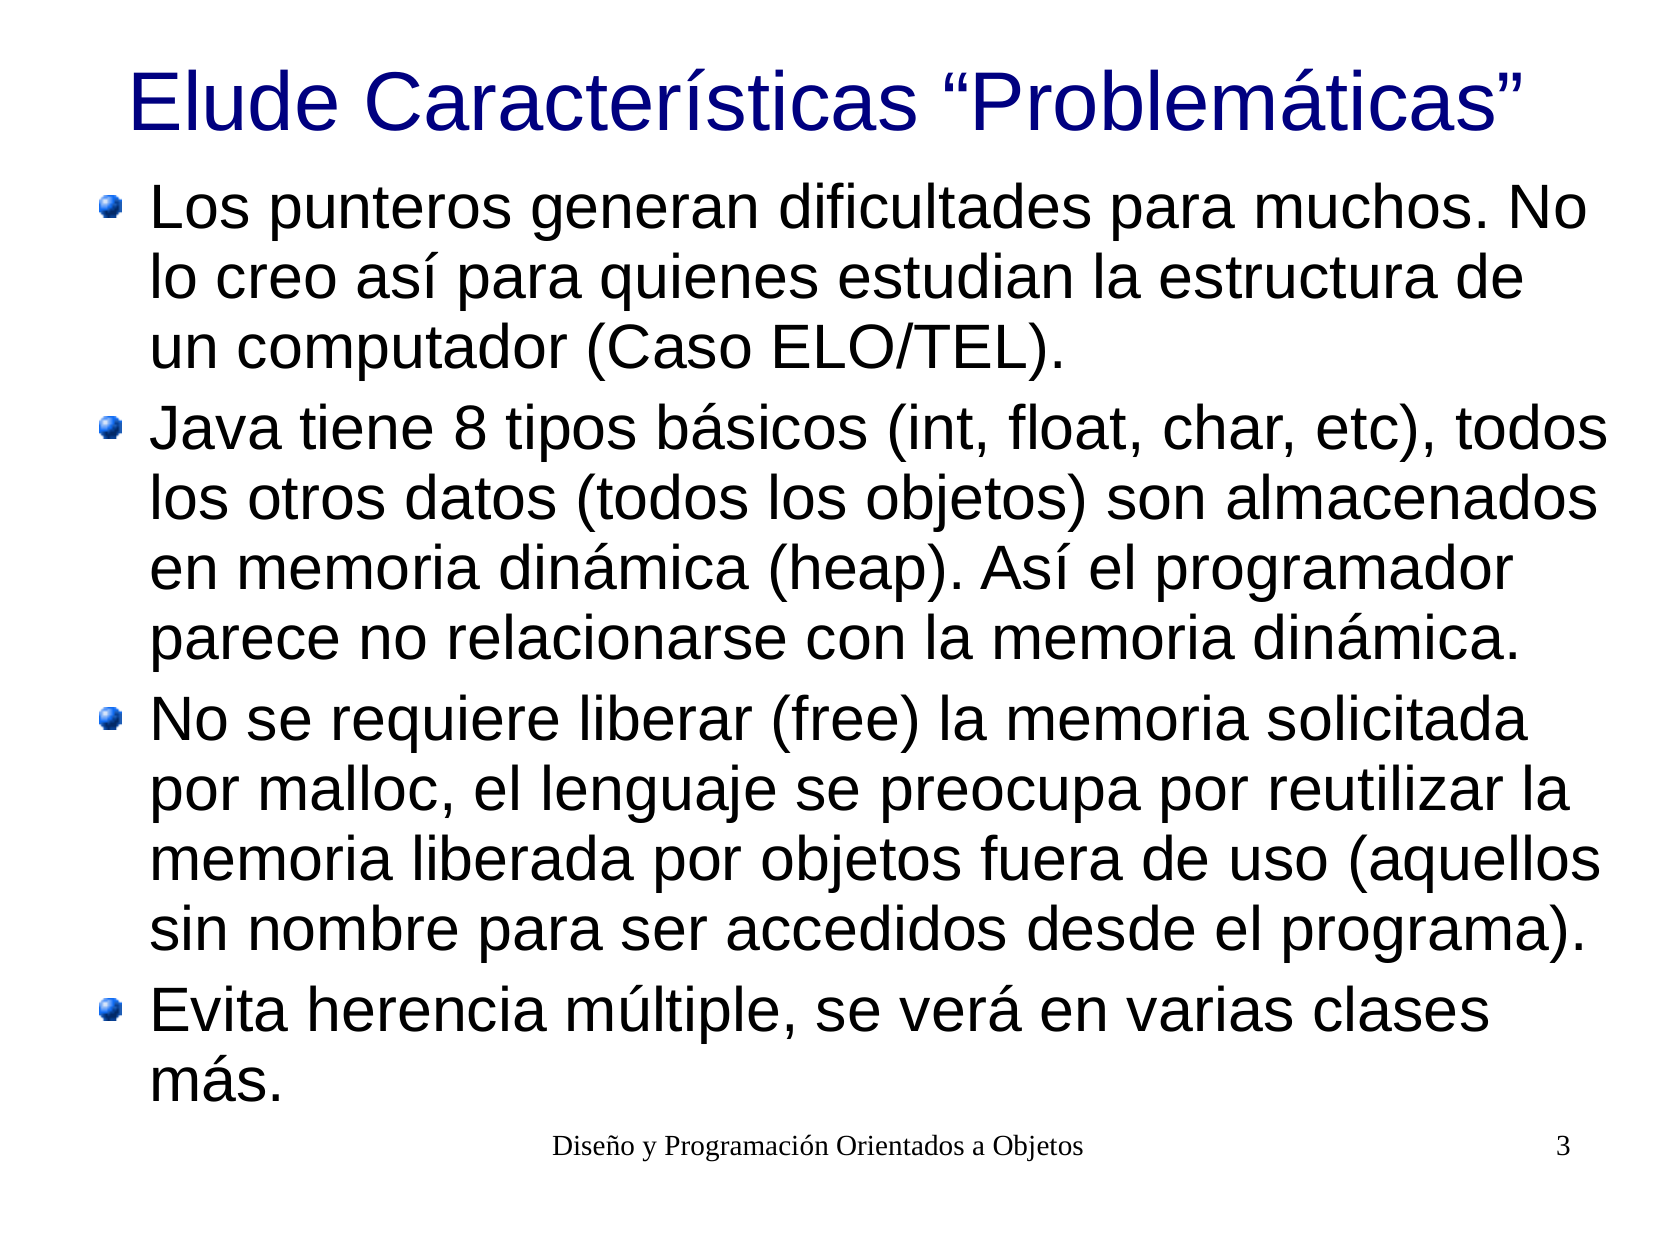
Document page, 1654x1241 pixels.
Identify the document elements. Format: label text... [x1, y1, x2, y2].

title Elude Características “Problemáticas” [82, 49, 1571, 154]
list Los punteros generan dificultades para muchos. No lo creo así para quienes estudian la estructura de un computador (Caso ELO/TEL). Java tiene 8 tipos básicos (int, float, char, etc), todos los otros datos (todos los objetos) son almacenados en memoria dinámica (heap). Así el programador parece no relacionarse con la memoria dinámica. No se requiere liberar (free) la memoria solicitada por malloc, el lenguaje se preocupa por reutilizar la memoria liberada por objetos fuera de uso (aquellos sin nombre para ser accedidos desde el programa). Evita herencia múltiple, se verá en varias clases más. [82, 171, 1613, 1126]
